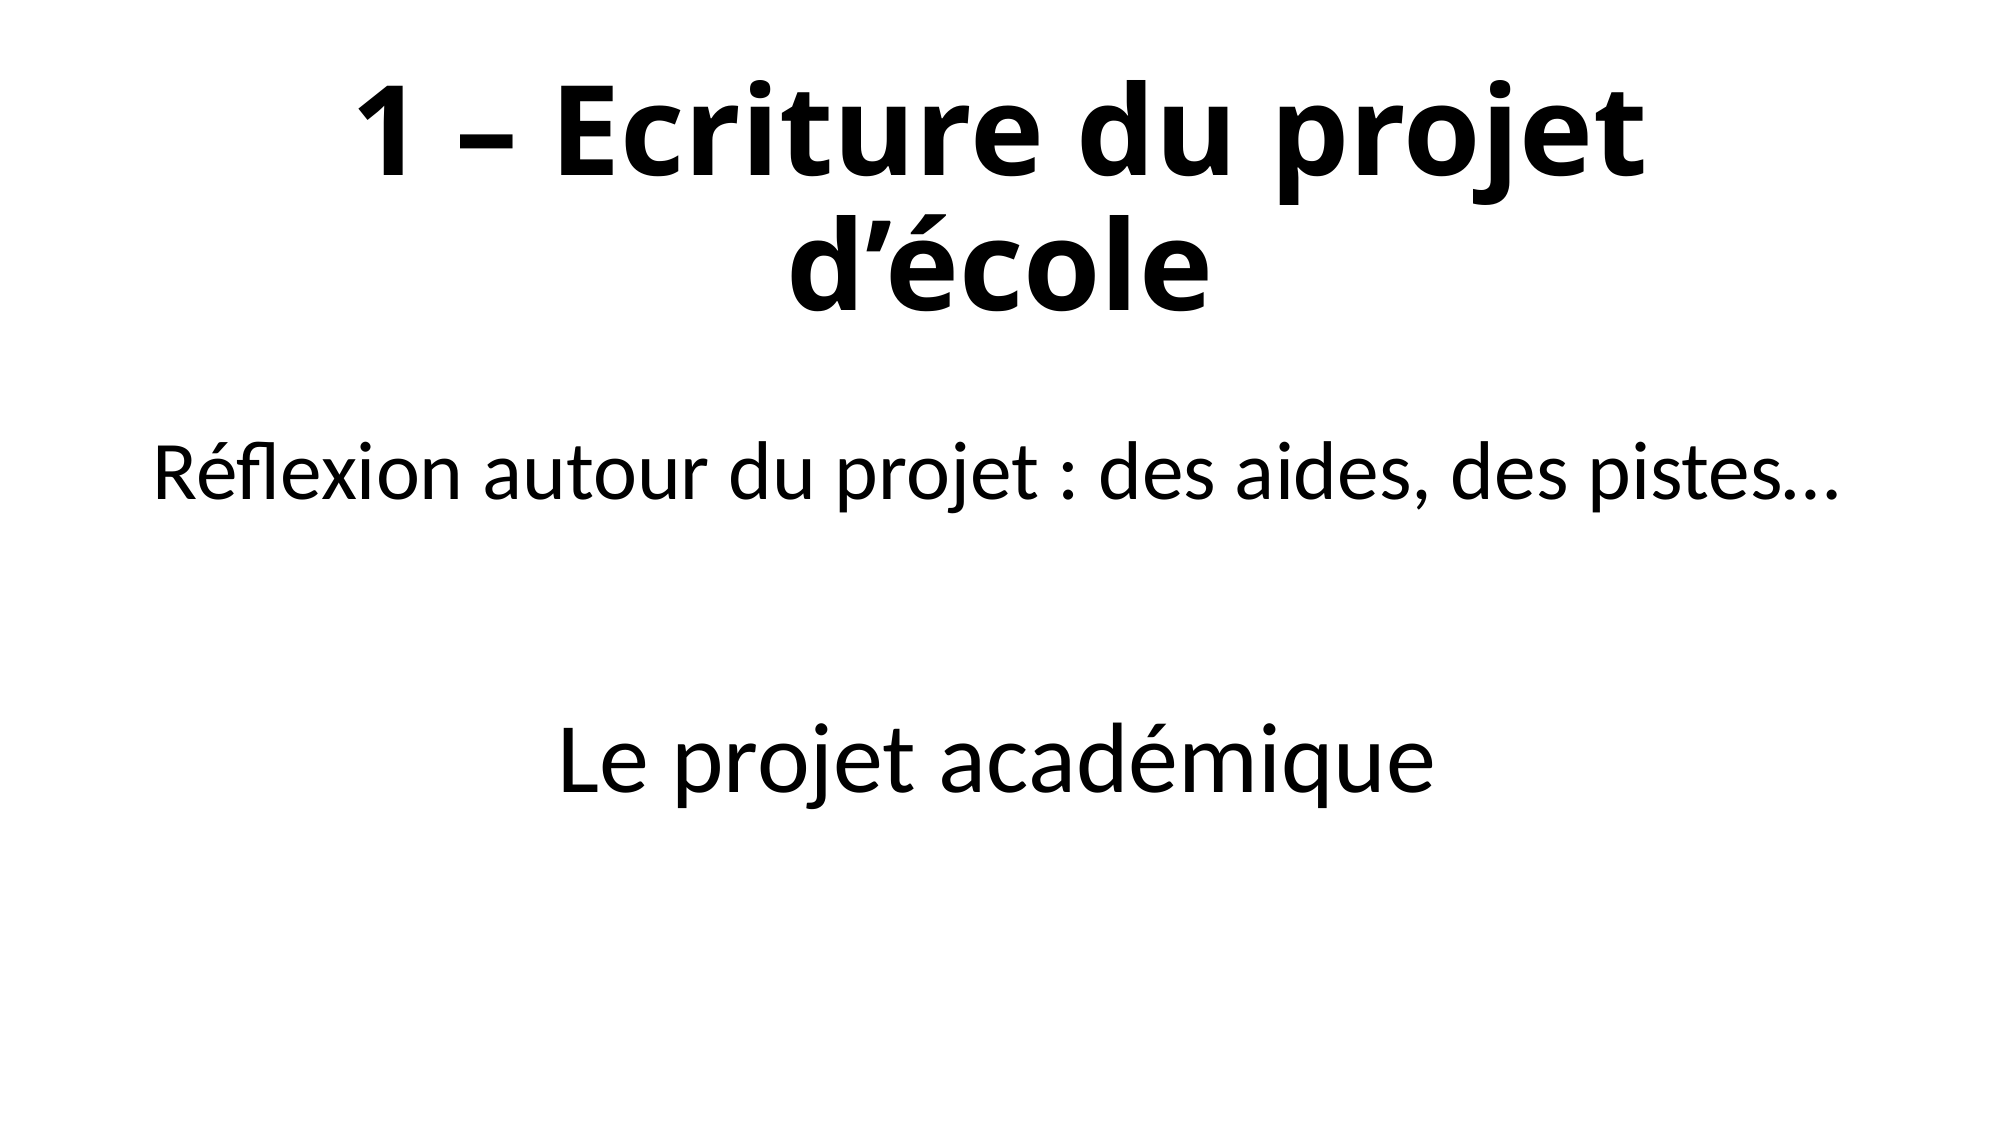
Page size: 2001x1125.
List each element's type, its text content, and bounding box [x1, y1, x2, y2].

title 1 – Ecriture du projet d’école [137, 59, 1863, 278]
list Réflexion autour du projet : des aides, des pistes… Le projet académique [137, 299, 1863, 1014]
